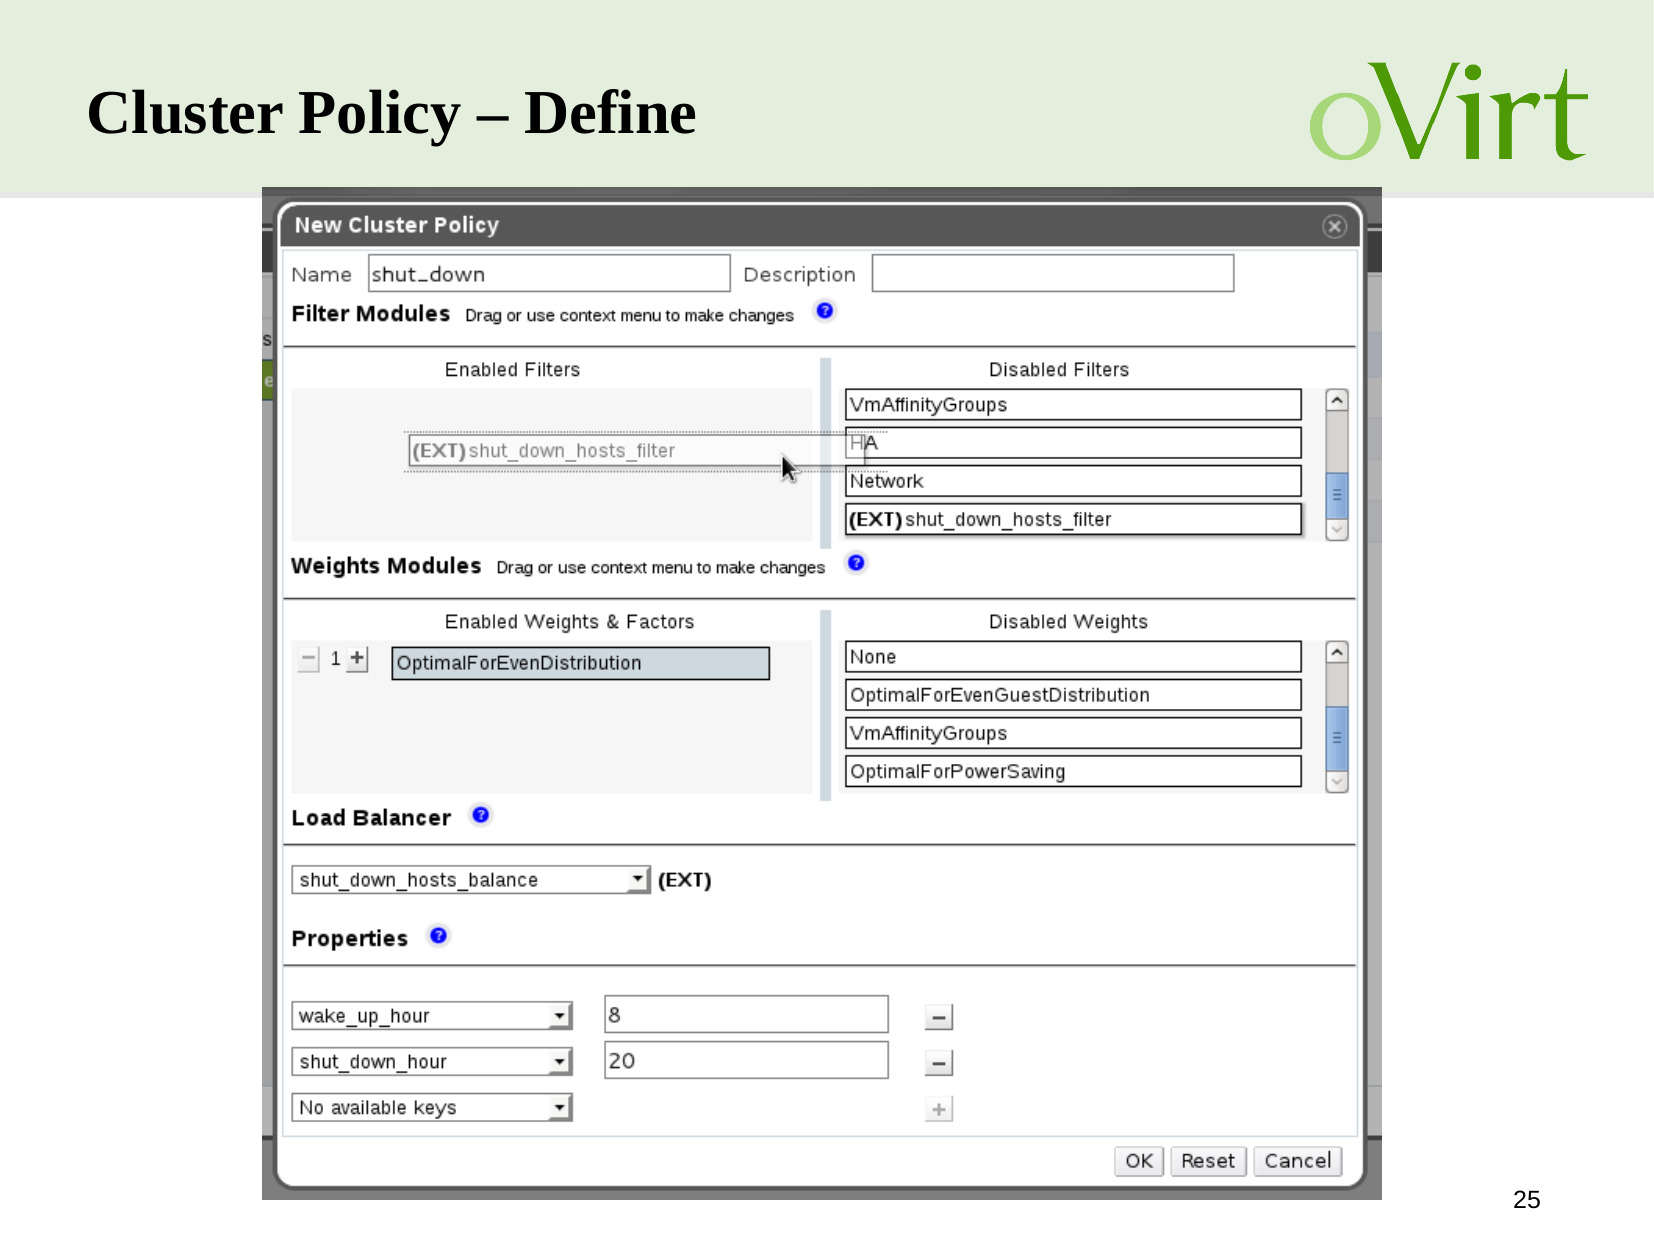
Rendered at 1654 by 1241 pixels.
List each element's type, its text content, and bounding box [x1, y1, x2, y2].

title Cluster Policy – Define [86, 36, 1307, 188]
picture [1307, 36, 1613, 180]
picture [262, 187, 1382, 1201]
